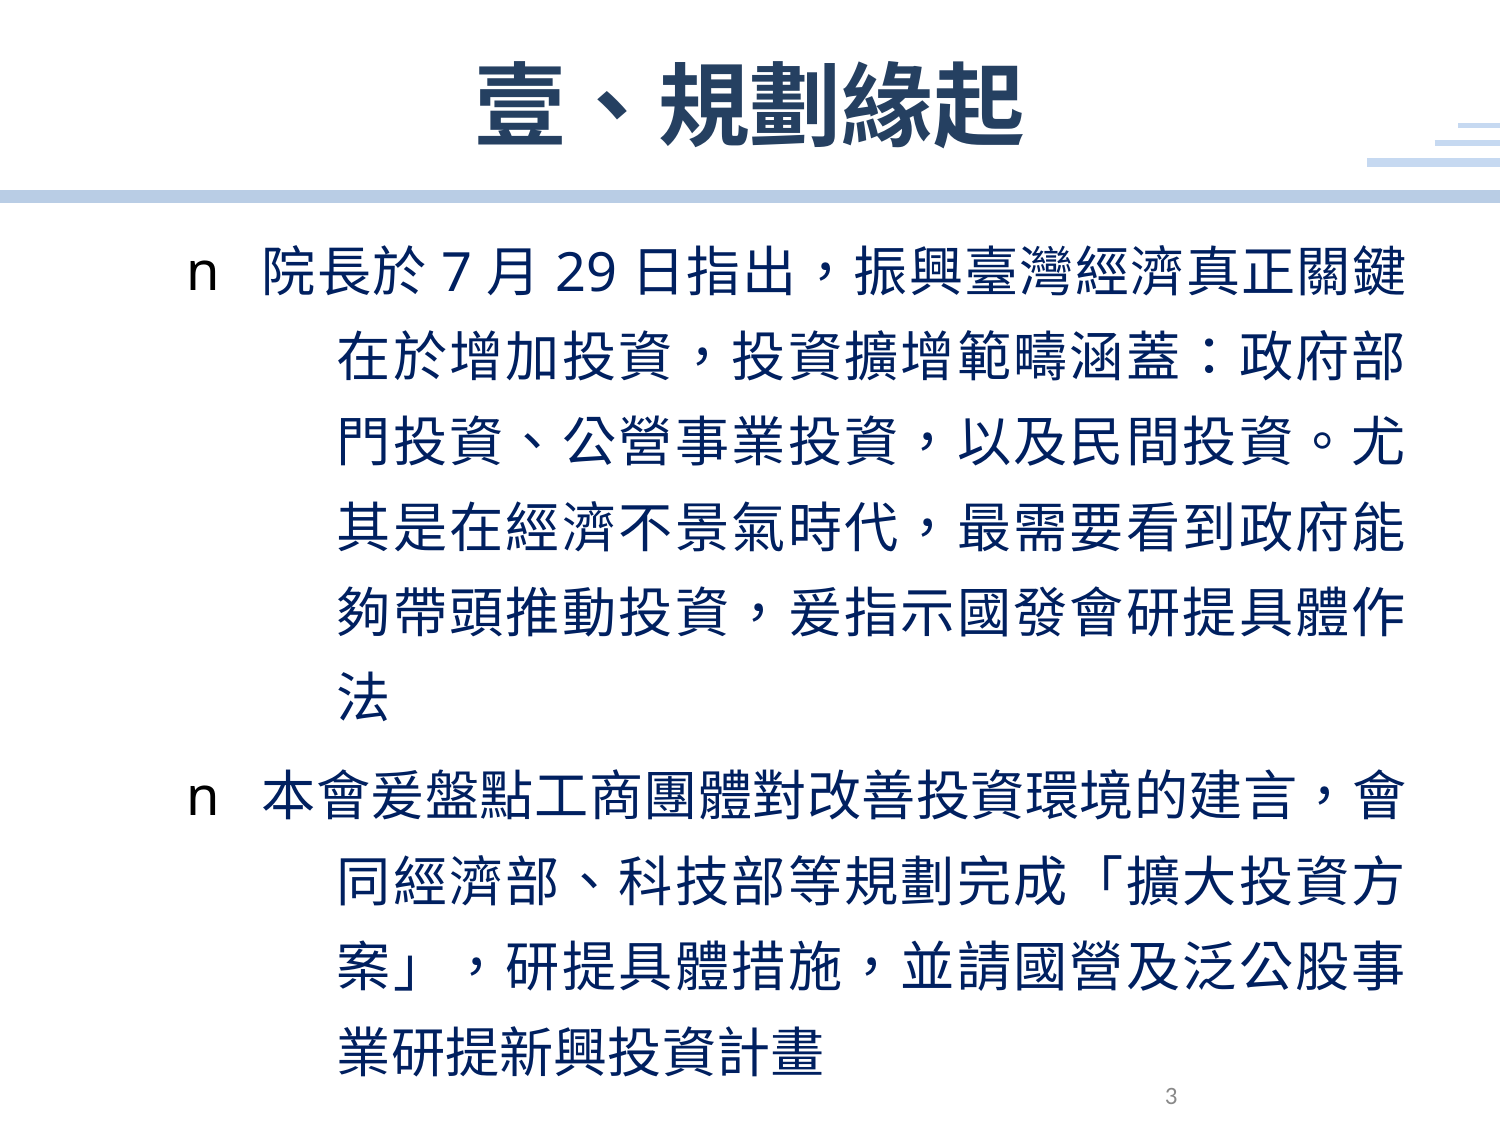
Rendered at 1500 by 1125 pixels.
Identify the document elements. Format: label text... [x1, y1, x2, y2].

text_box 3 [1149, 1065, 1500, 1125]
text_box 院長於7月29日指出，振興臺灣經濟真正關鍵在於增加投資，投資擴增範疇涵蓋：政府部門投資、公營事業投資，以及民間投資。尤其是在經濟不景氣時代，最需要看到政府能夠帶頭推動投資，爰指示國發會研提具體作法 本會爰盤點工商團體對改善投資環境的建言，會同經濟部、科技部等規劃完成「擴大投資方案」，研提具體措施，並請國營及泛公股事業研提新興投資計畫 [22, 209, 1423, 1091]
title 壹、規劃緣起 [0, 0, 1500, 220]
